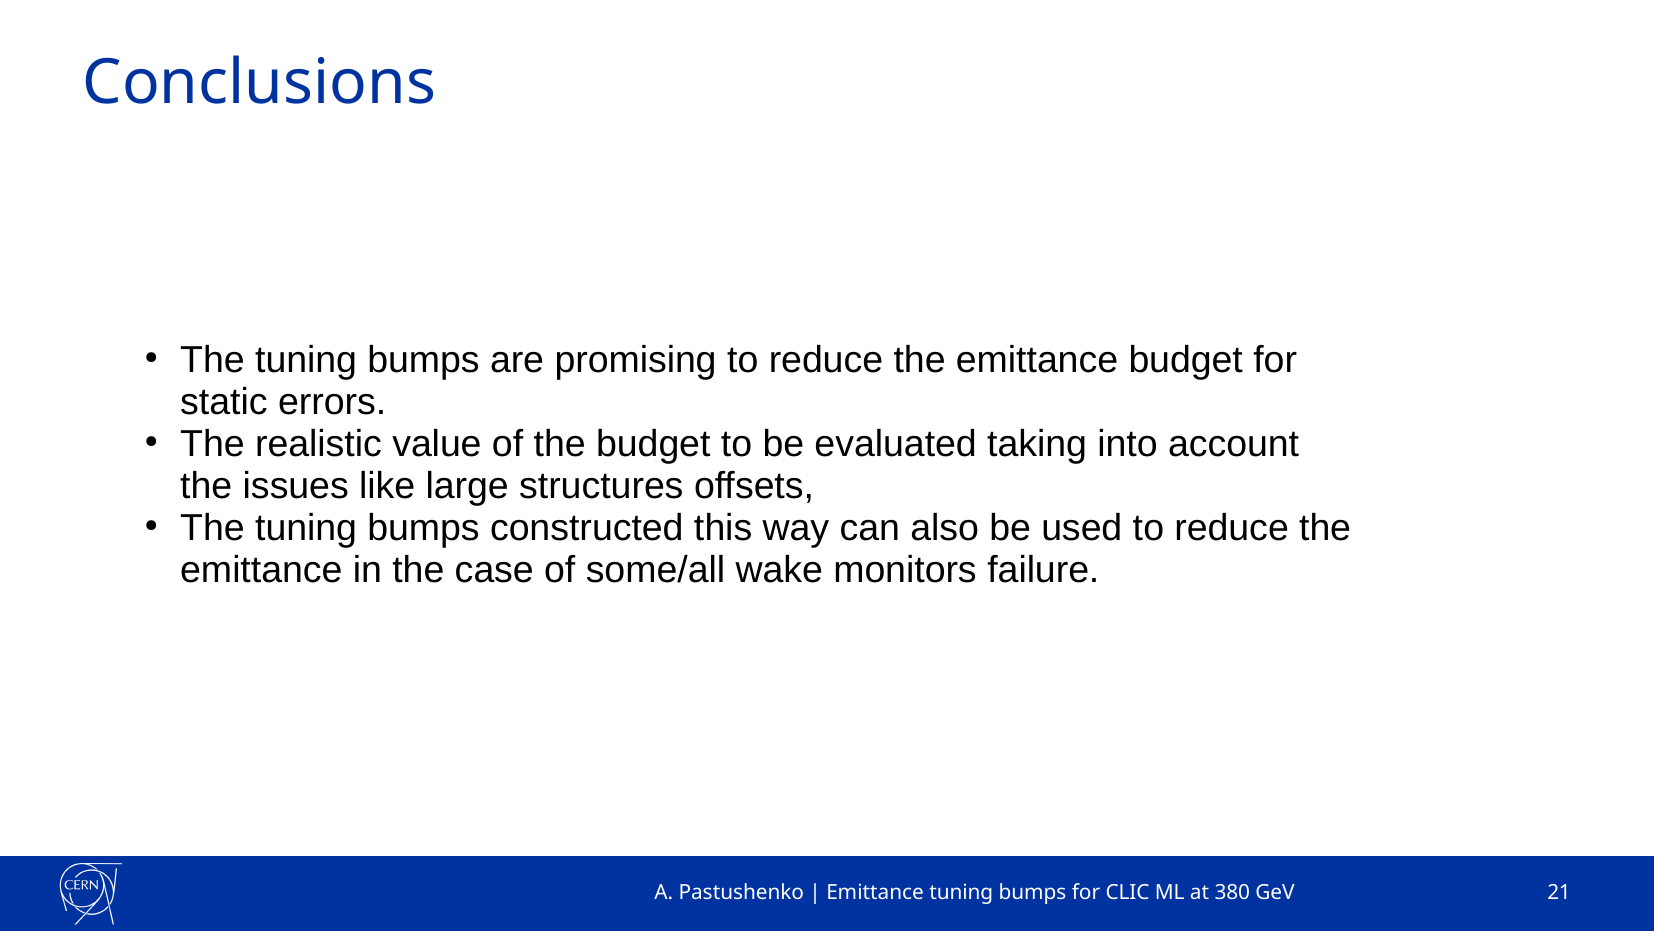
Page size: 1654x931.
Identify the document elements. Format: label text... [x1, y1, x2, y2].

text_box The tuning bumps are promising to reduce the emittance budget for static errors. The realistic value of the budget to be evaluated taking into account the issues like large structures offsets, The tuning bumps constructed this way can also be used to reduce the emittance in the case of some/all wake monitors failure. [129, 330, 1371, 598]
title Conclusions [82, 37, 1571, 193]
picture [56, 859, 127, 928]
